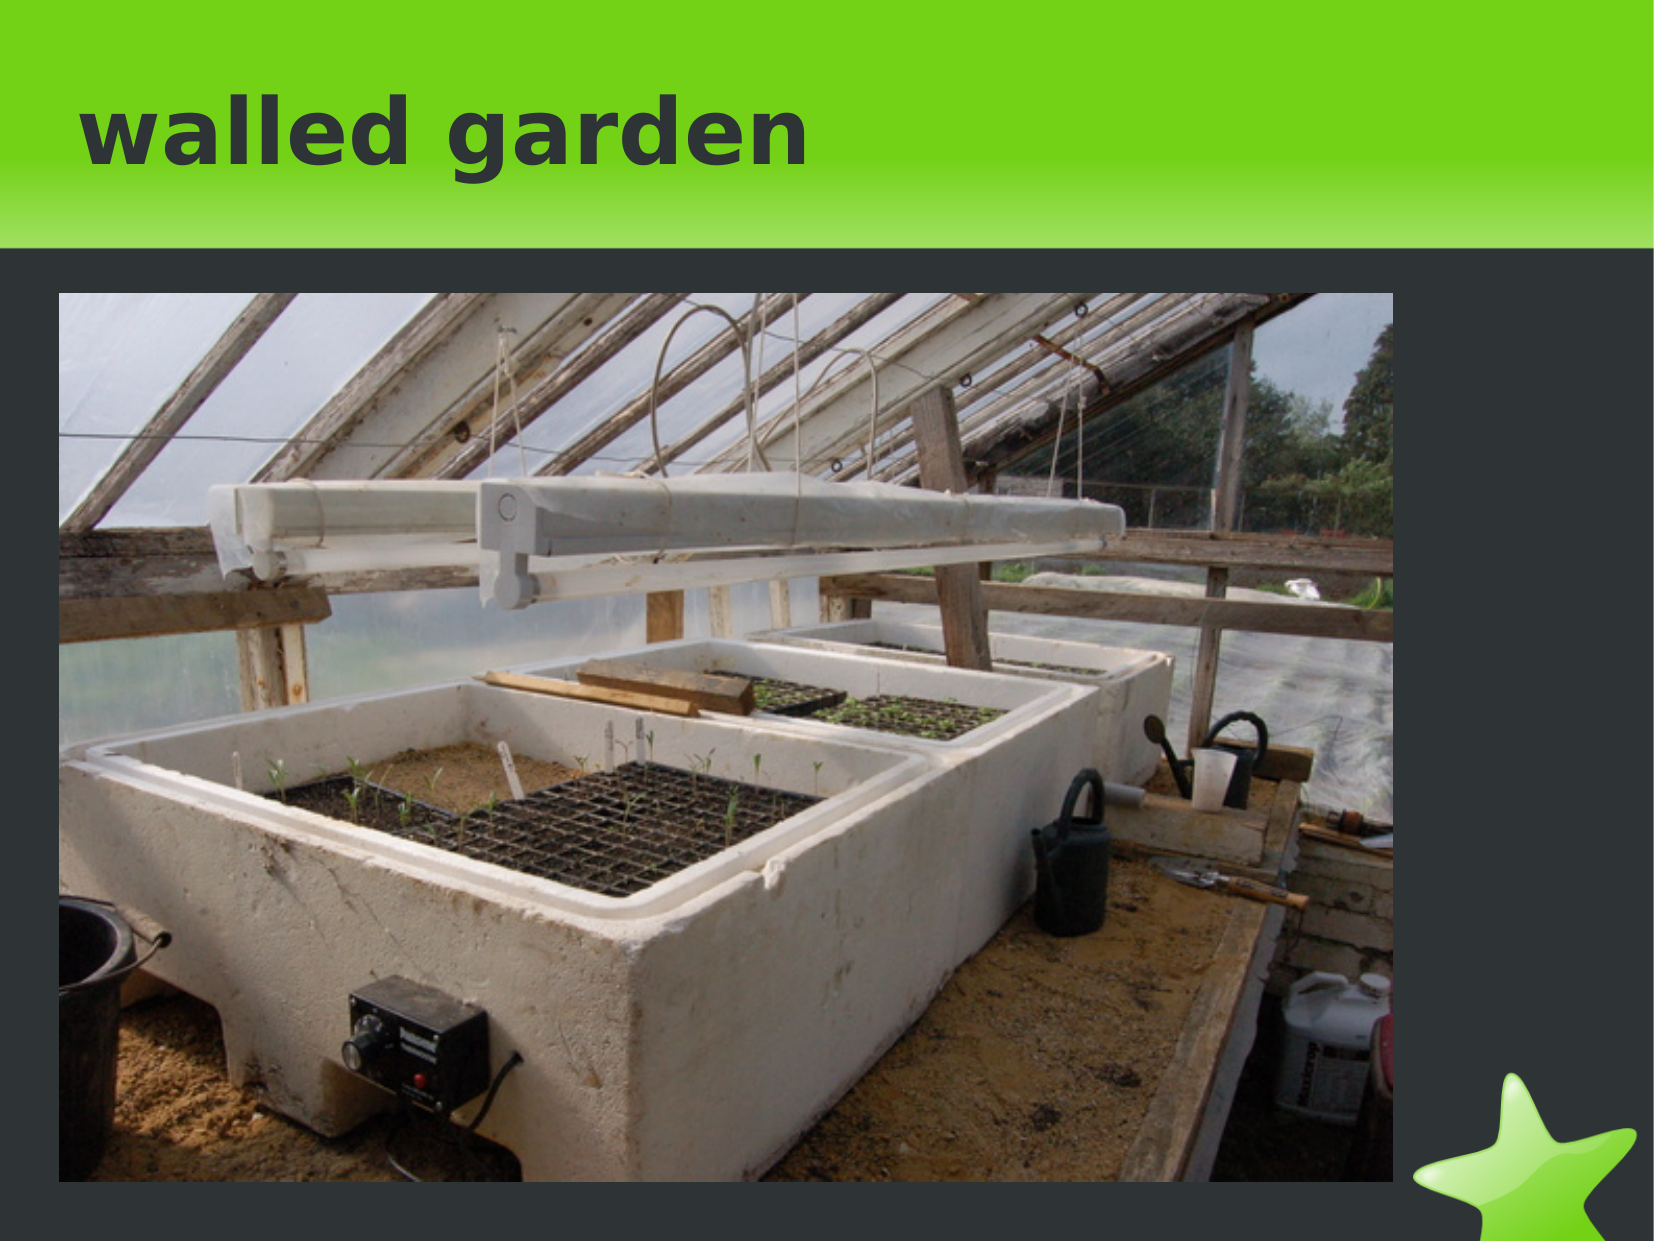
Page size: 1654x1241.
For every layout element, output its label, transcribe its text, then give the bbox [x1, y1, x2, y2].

title walled garden [76, 36, 1565, 229]
picture [0, 0, 1654, 1241]
